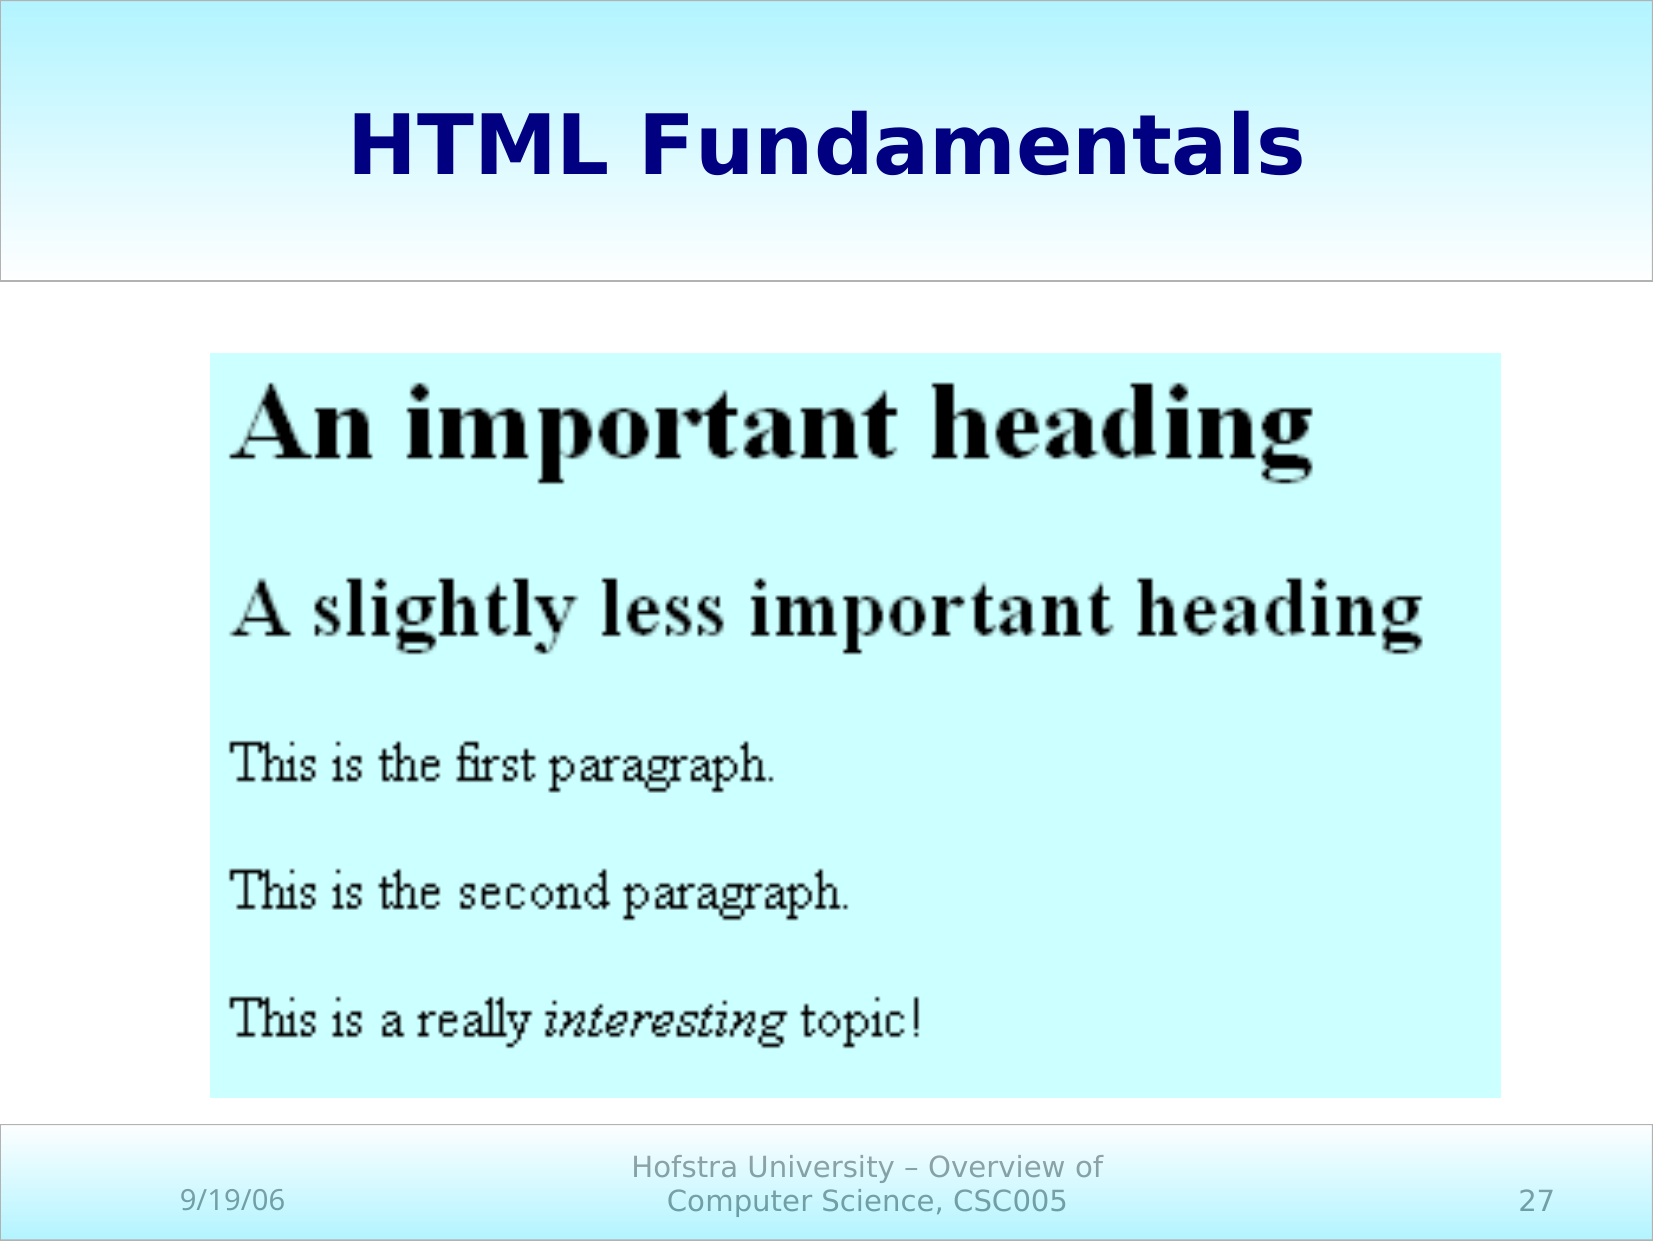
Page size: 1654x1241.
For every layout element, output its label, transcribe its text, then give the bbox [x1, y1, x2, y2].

picture [210, 353, 1501, 1098]
title HTML Fundamentals [78, 62, 1576, 203]
